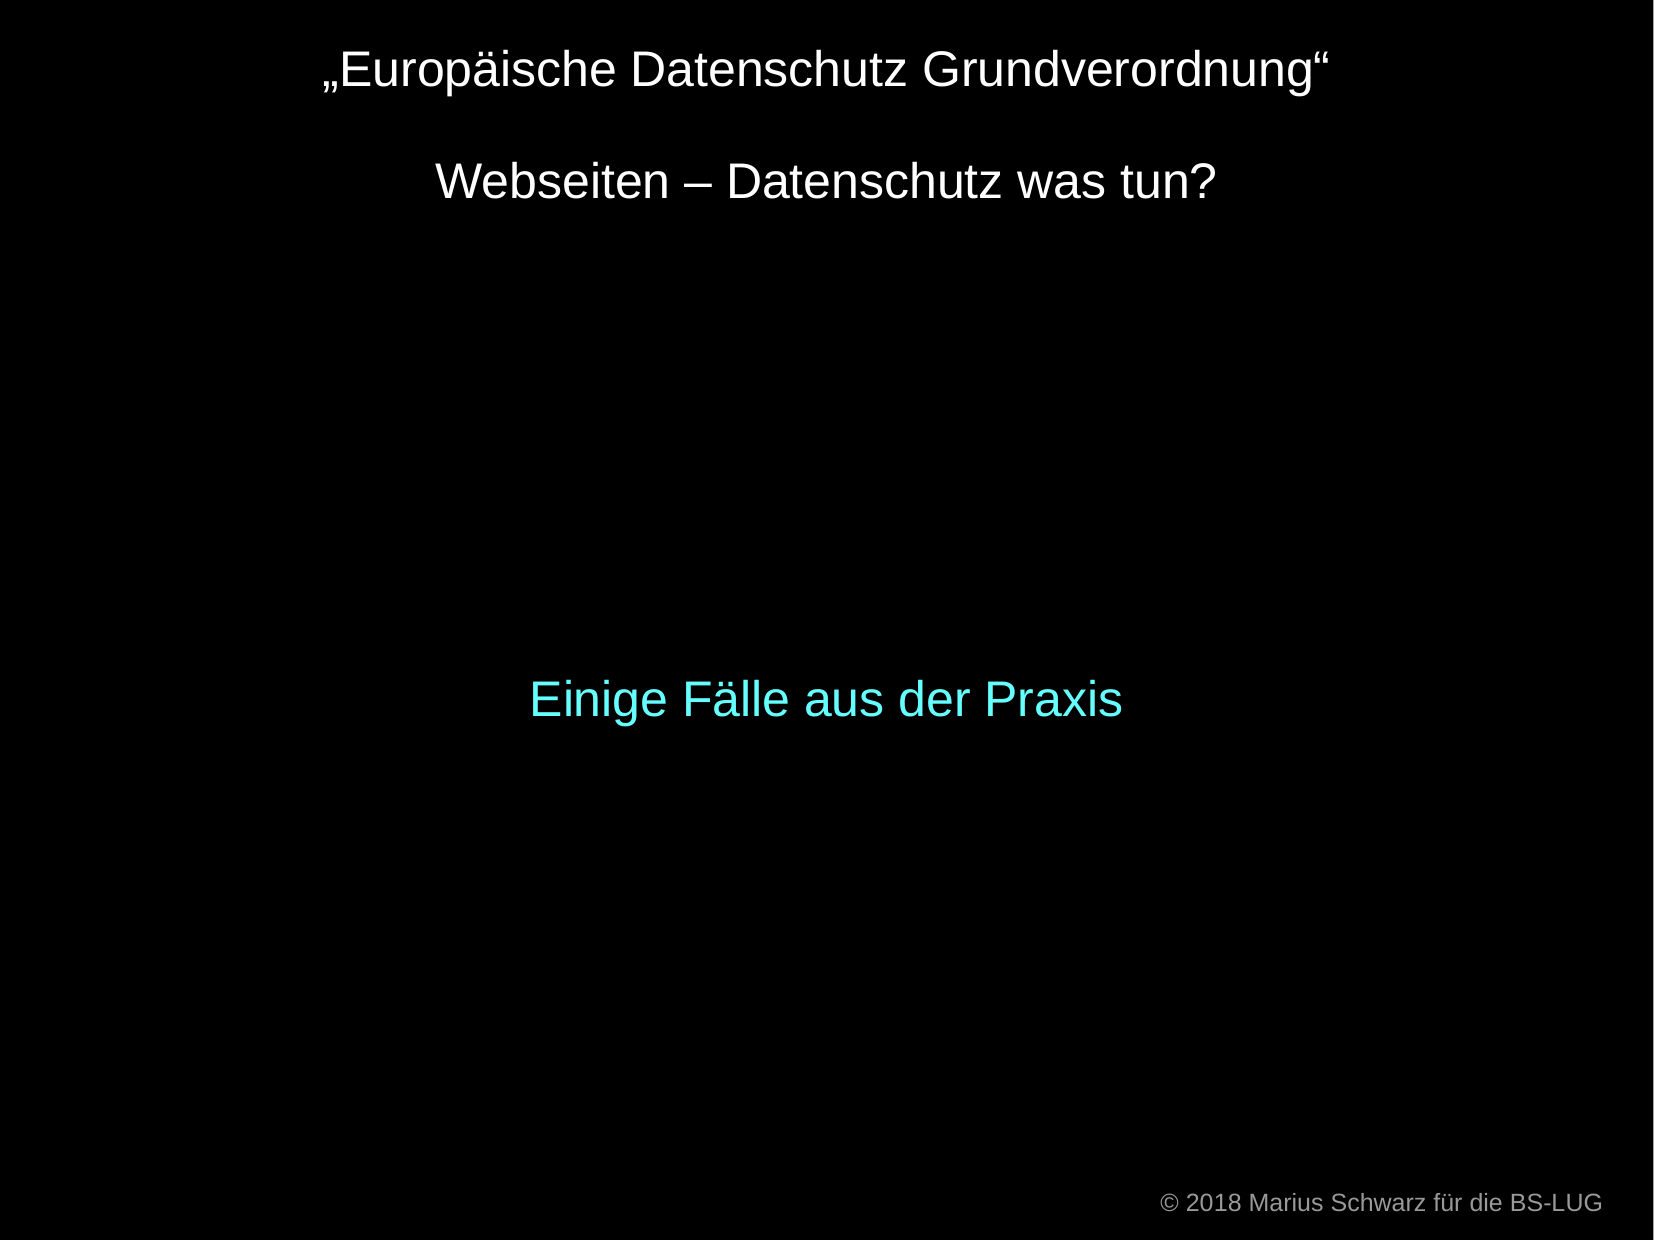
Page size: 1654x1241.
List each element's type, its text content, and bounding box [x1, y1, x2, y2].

title „Europäische Datenschutz Grundverordnung“ Webseiten – Datenschutz was tun? [82, 41, 1571, 209]
text_box Einige Fälle aus der Praxis [82, 290, 1571, 1109]
text_box © 2018 Marius Schwarz für die BS-LUG [1145, 1181, 1630, 1224]
